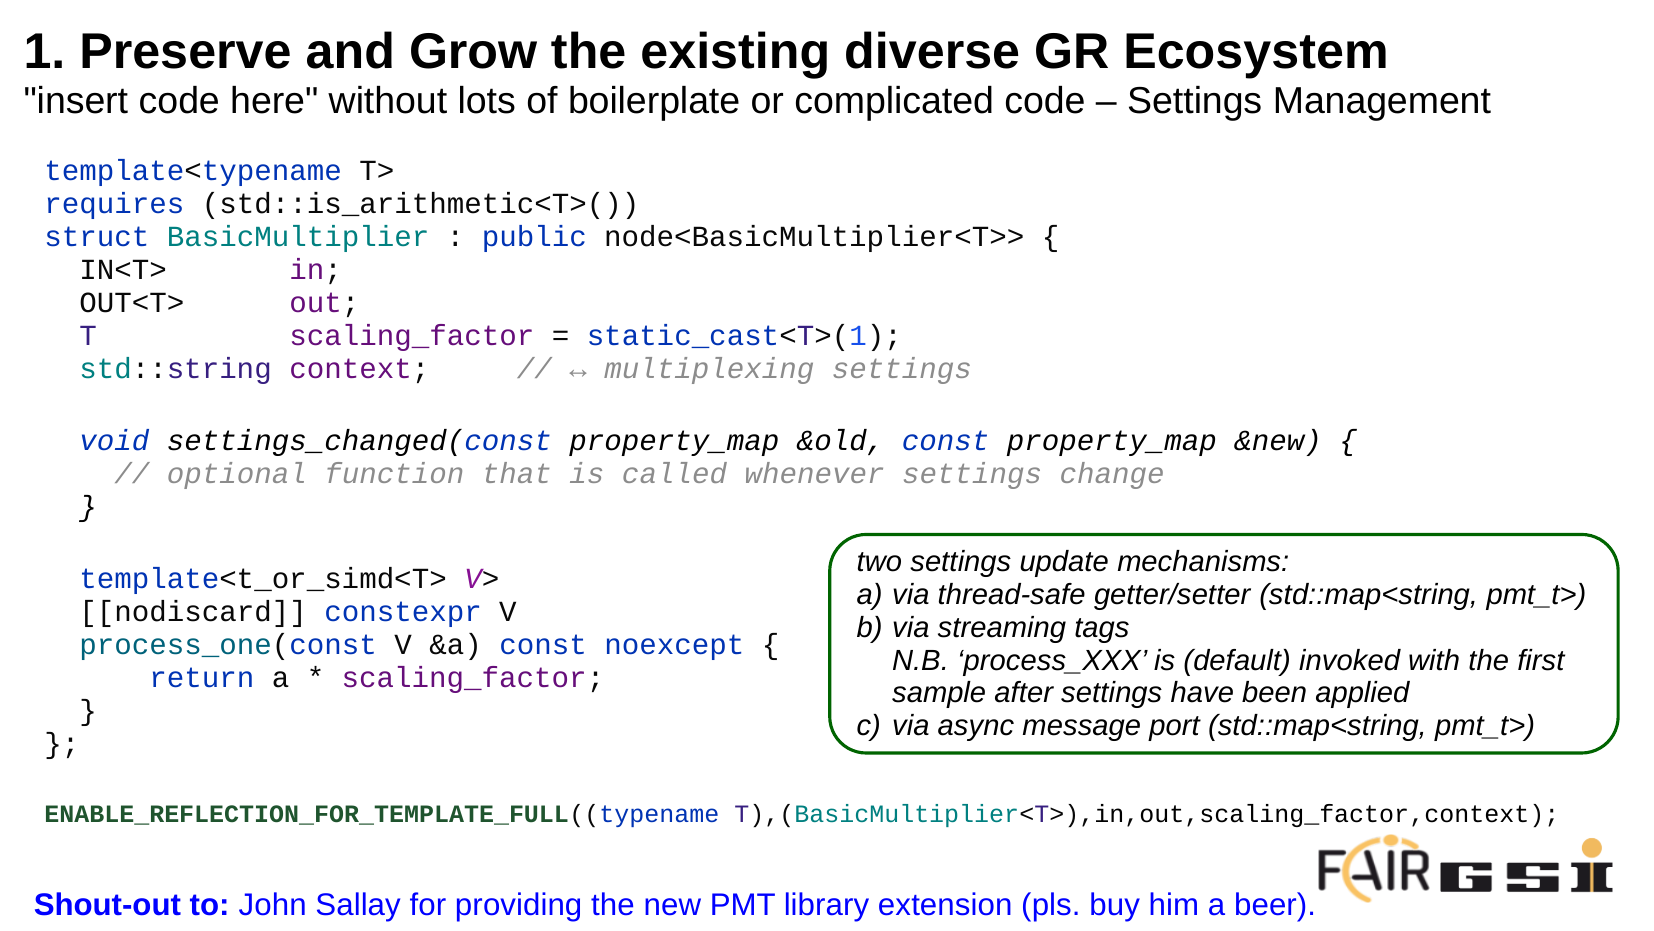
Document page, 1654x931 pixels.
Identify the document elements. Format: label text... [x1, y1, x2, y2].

text_box Shout-out to: John Sallay for providing the new PMT library extension (pls. buy him a beer). [19, 879, 1338, 930]
picture [1439, 836, 1615, 895]
text_box two settings update mechanisms: via thread-safe getter/setter (std::map<string, pmt_t>) via streaming tags N.B. ‘process_XXX’ is (default) invoked with the first sample after settings have been applied via async message port (std::map<string, pmt_t>) [829, 534, 1619, 754]
title 1. Preserve and Grow the existing diverse GR Ecosystem "insert code here" without lots of boilerplate or complicated code – Settings Management [23, 5, 1638, 139]
picture [1318, 833, 1430, 904]
list template<typename T> requires (std::is_arithmetic<T>()) struct BasicMultiplier : public node<BasicMultiplier<T>> { IN<T> in; OUT<T> out; T scaling_factor = static_cast<T>(1); std::string context; // ↔ multiplexing settings void settings_changed(const property_map &old, const property_map &new) { // optional function that is called whenever settings change } template<t_or_simd<T> V> [[nodiscard]] constexpr V process_one(const V &a) const noexcept { return a * scaling_factor; } }; ENABLE_REFLECTION_FOR_TEMPLATE_FULL((typename T),(BasicMultiplier<T>),in,out,scaling_factor,context); [44, 156, 1610, 827]
